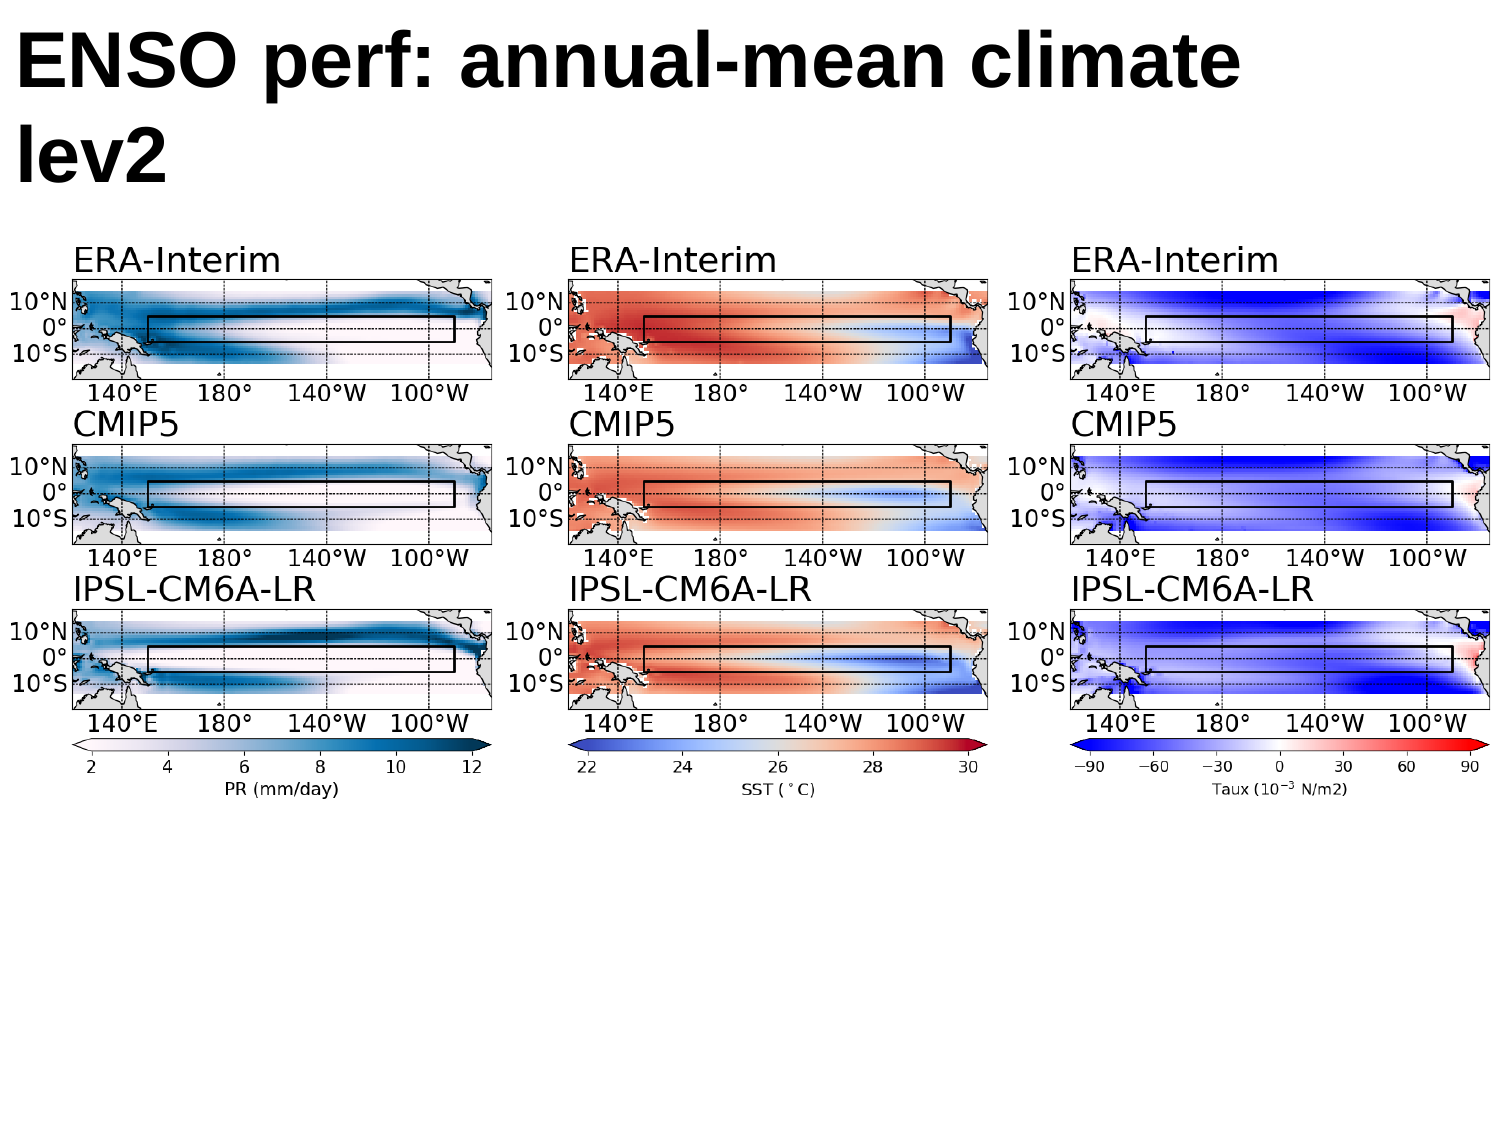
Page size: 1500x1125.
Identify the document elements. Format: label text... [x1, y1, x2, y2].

title ENSO perf: annual-mean climate lev2 [0, 0, 1500, 206]
picture [0, 236, 1500, 807]
